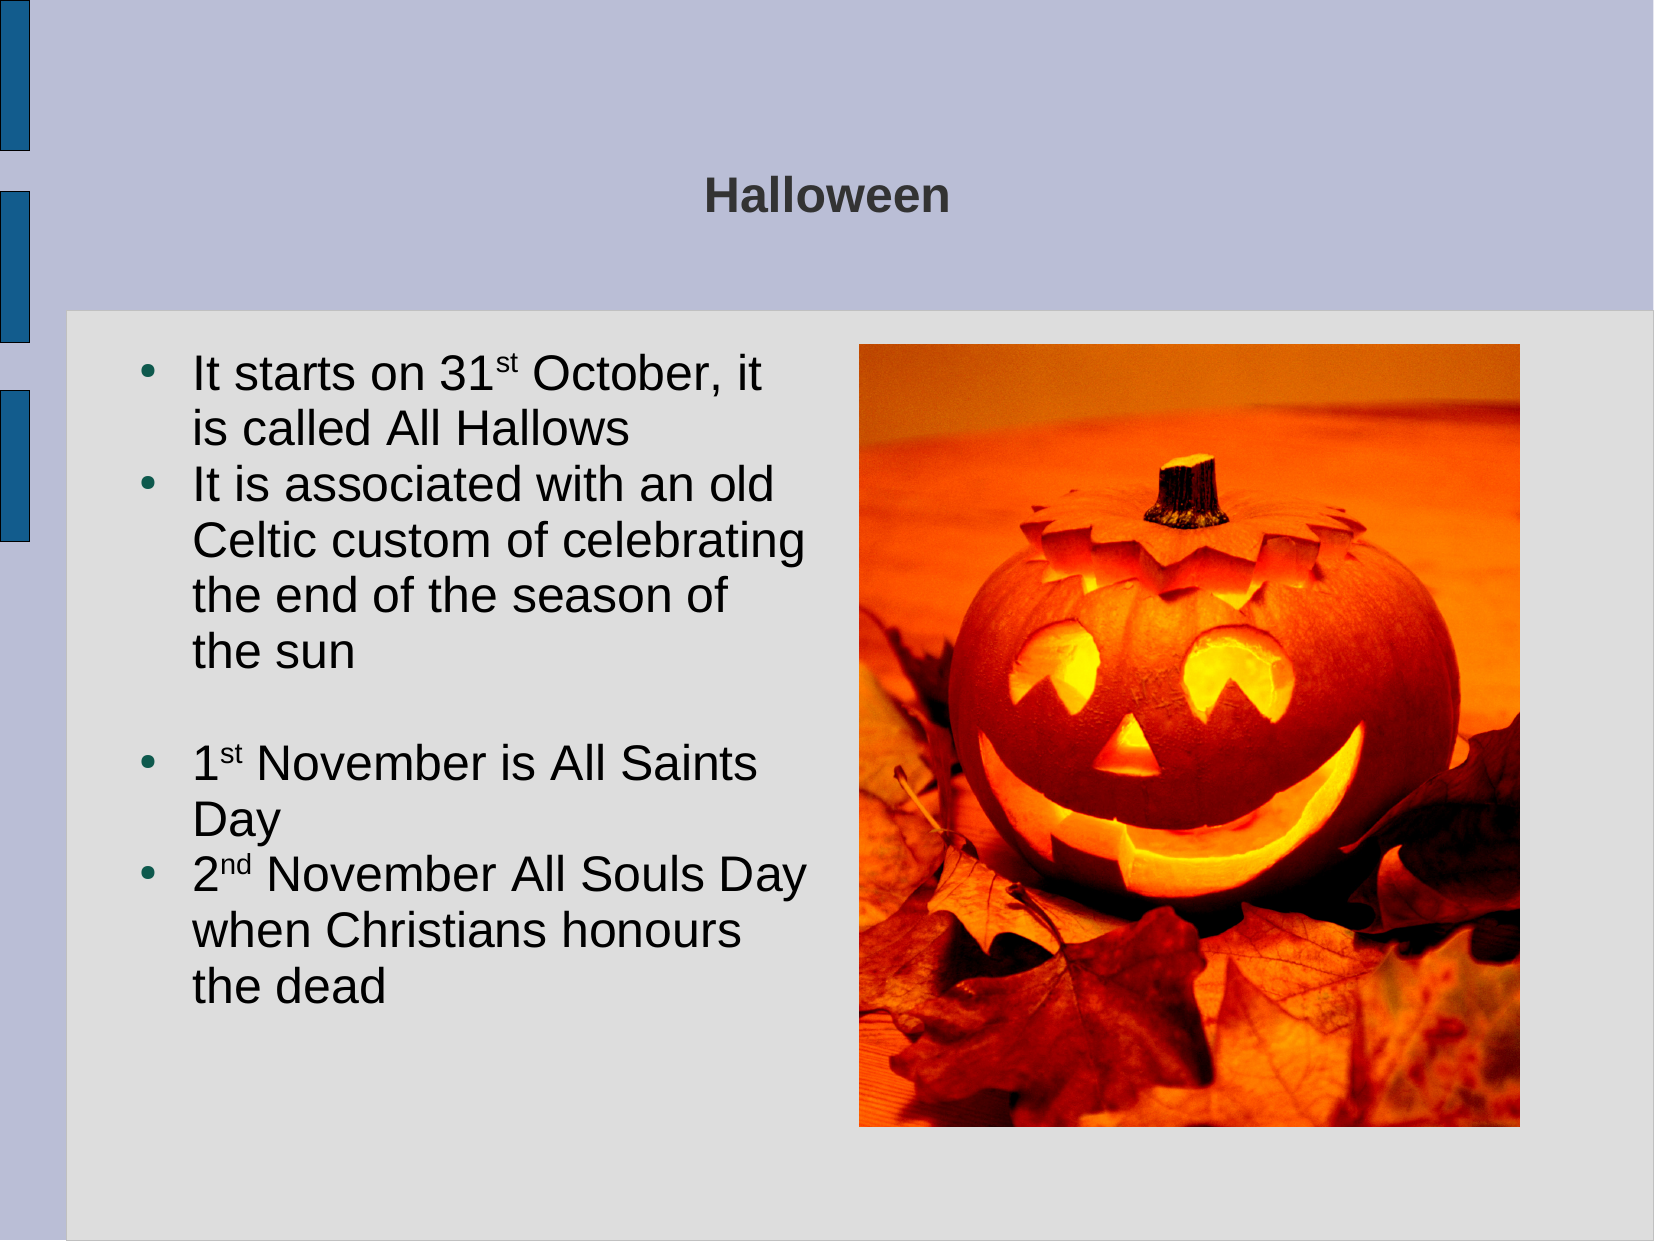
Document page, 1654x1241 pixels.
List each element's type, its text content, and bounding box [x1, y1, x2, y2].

list It starts on 31st October, it is called All Hallows It is associated with an old Celtic custom of celebrating the end of the season of the sun 1st November is All Saints Day 2nd November All Souls Day when Christians honours the dead [121, 344, 811, 1127]
picture [859, 344, 1520, 1127]
title Halloween [121, 91, 1534, 299]
